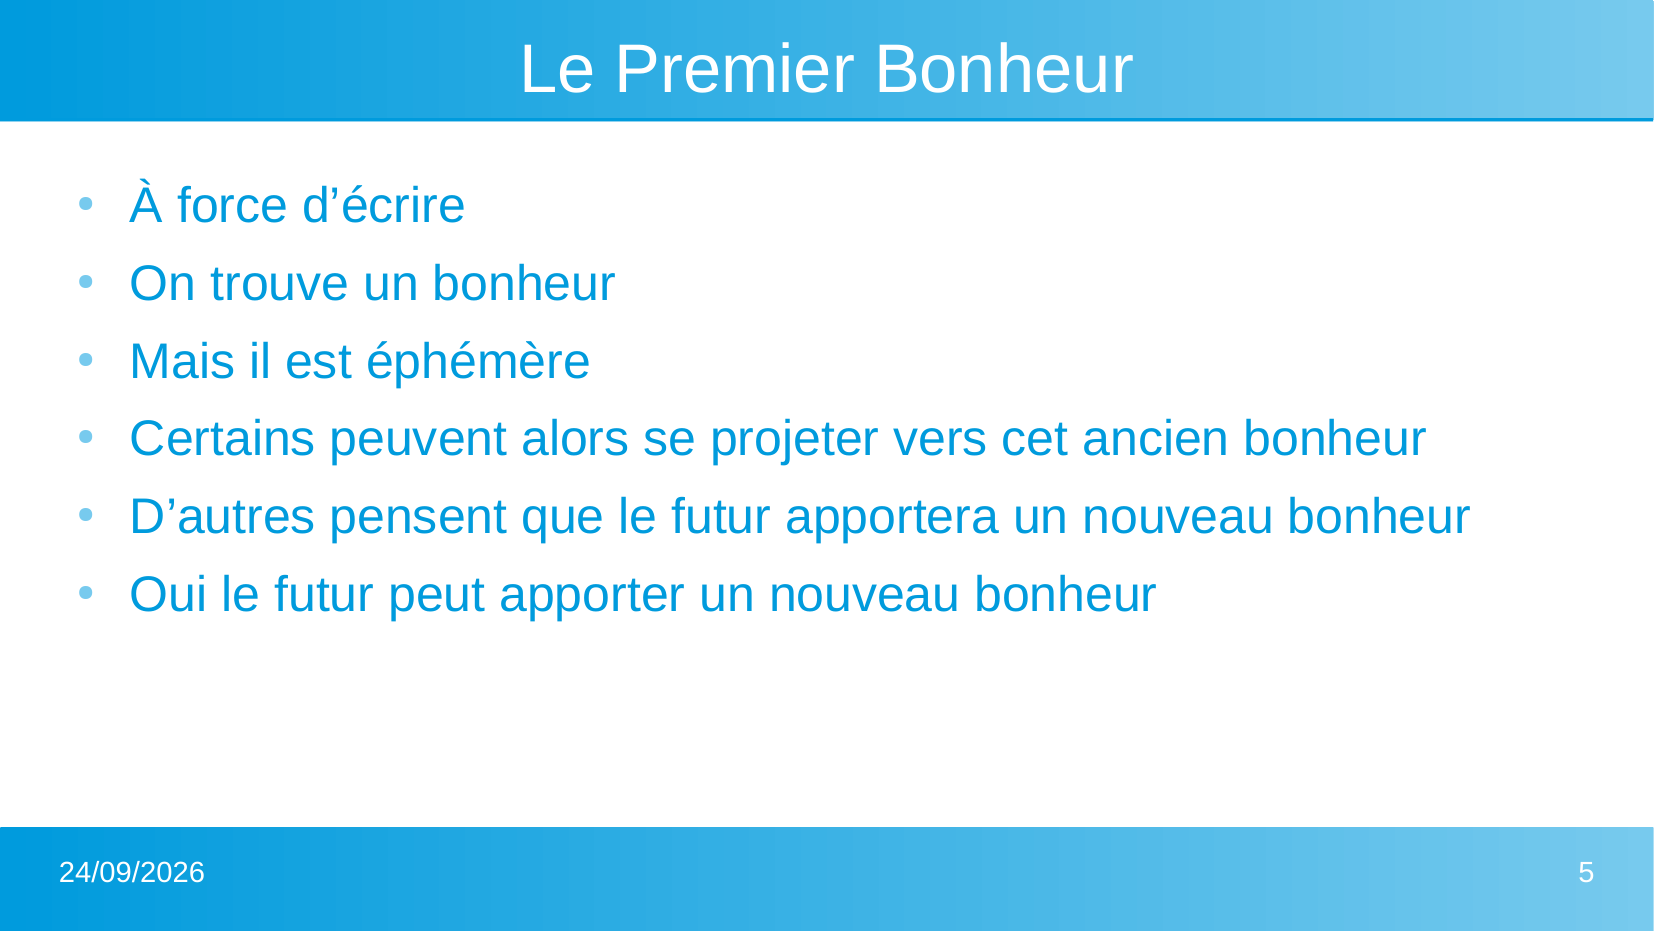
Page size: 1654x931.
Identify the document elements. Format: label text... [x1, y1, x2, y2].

title Le Premier Bonheur [59, 29, 1595, 108]
list À force d’écrire On trouve un bonheur Mais il est éphémère Certains peuvent alors se projeter vers cet ancien bonheur D’autres pensent que le futur apportera un nouveau bonheur Oui le futur peut apporter un nouveau bonheur [59, 177, 1595, 768]
